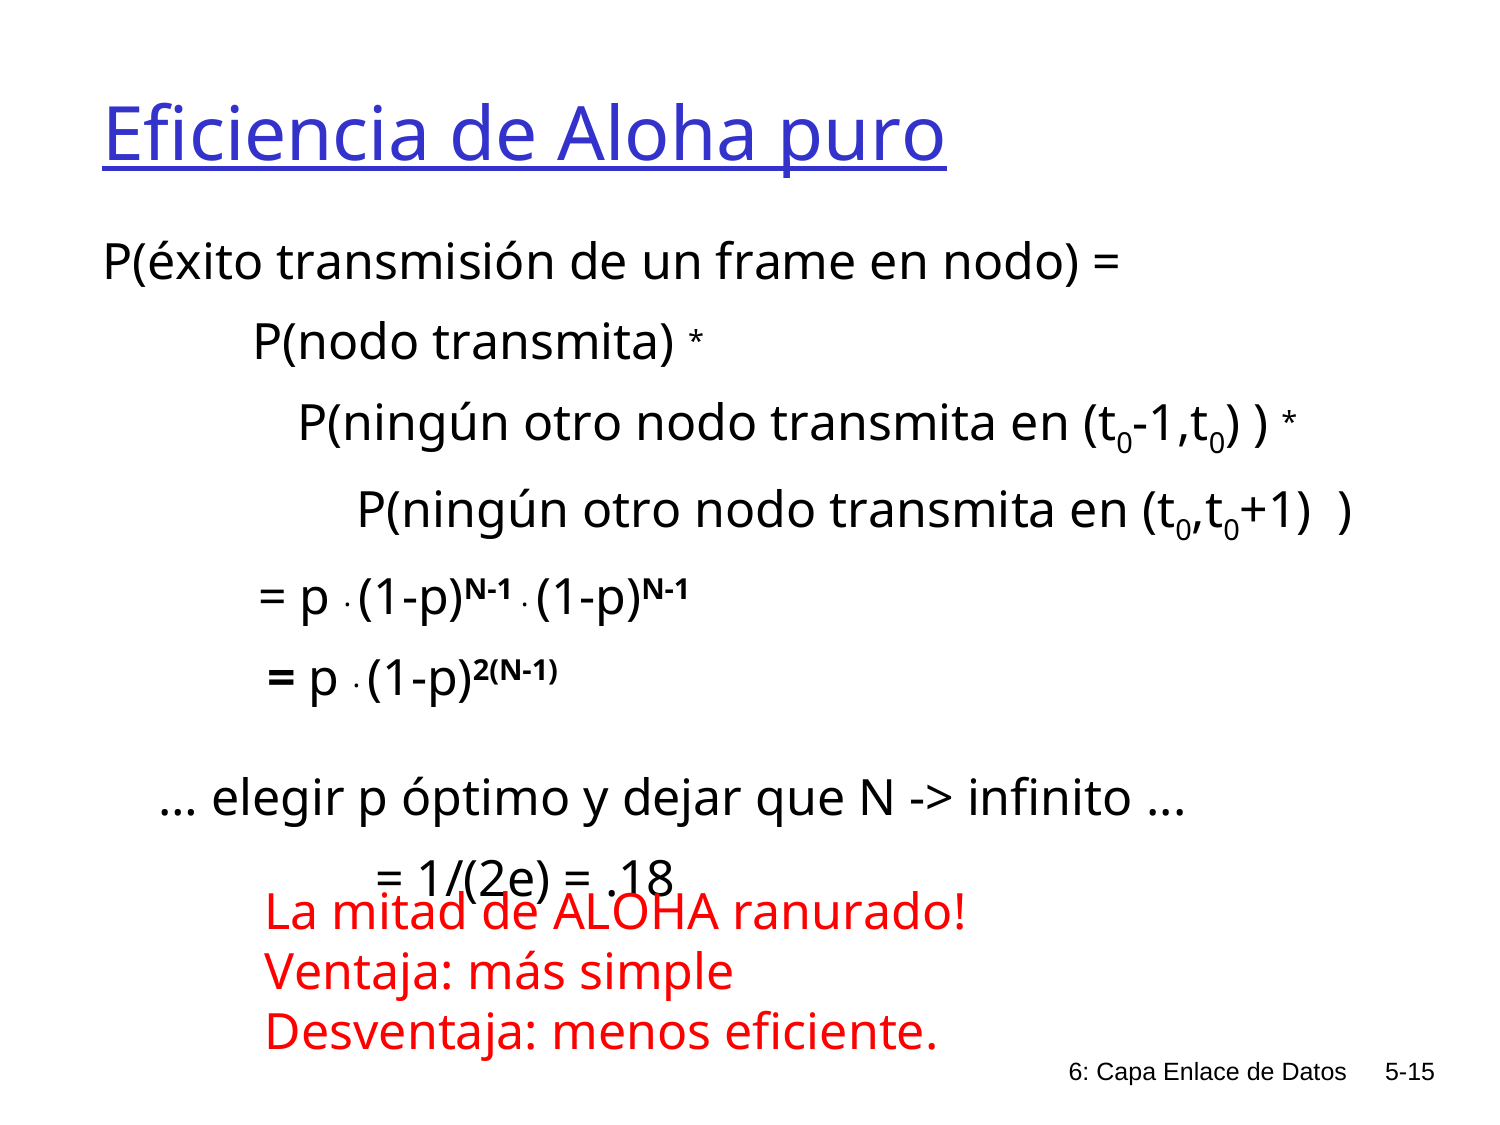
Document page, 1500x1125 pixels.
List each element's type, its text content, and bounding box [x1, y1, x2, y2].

list P(éxito transmisión de un frame en nodo) = P(nodo transmita) * P(ningún otro nodo transmita en (t0-1,t0) ) * P(ningún otro nodo transmita en (t0,t0+1) ) = p . (1-p)N-1 . (1-p)N-1 = p . (1-p)2(N-1) … elegir p óptimo y dejar que N -> infinito ... = 1/(2e) = .18 [87, 217, 1444, 981]
text_box La mitad de ALOHA ranurado! Ventaja: más simple Desventaja: menos eficiente. [249, 872, 982, 1068]
title Eficiencia de Aloha puro [87, 37, 1363, 217]
